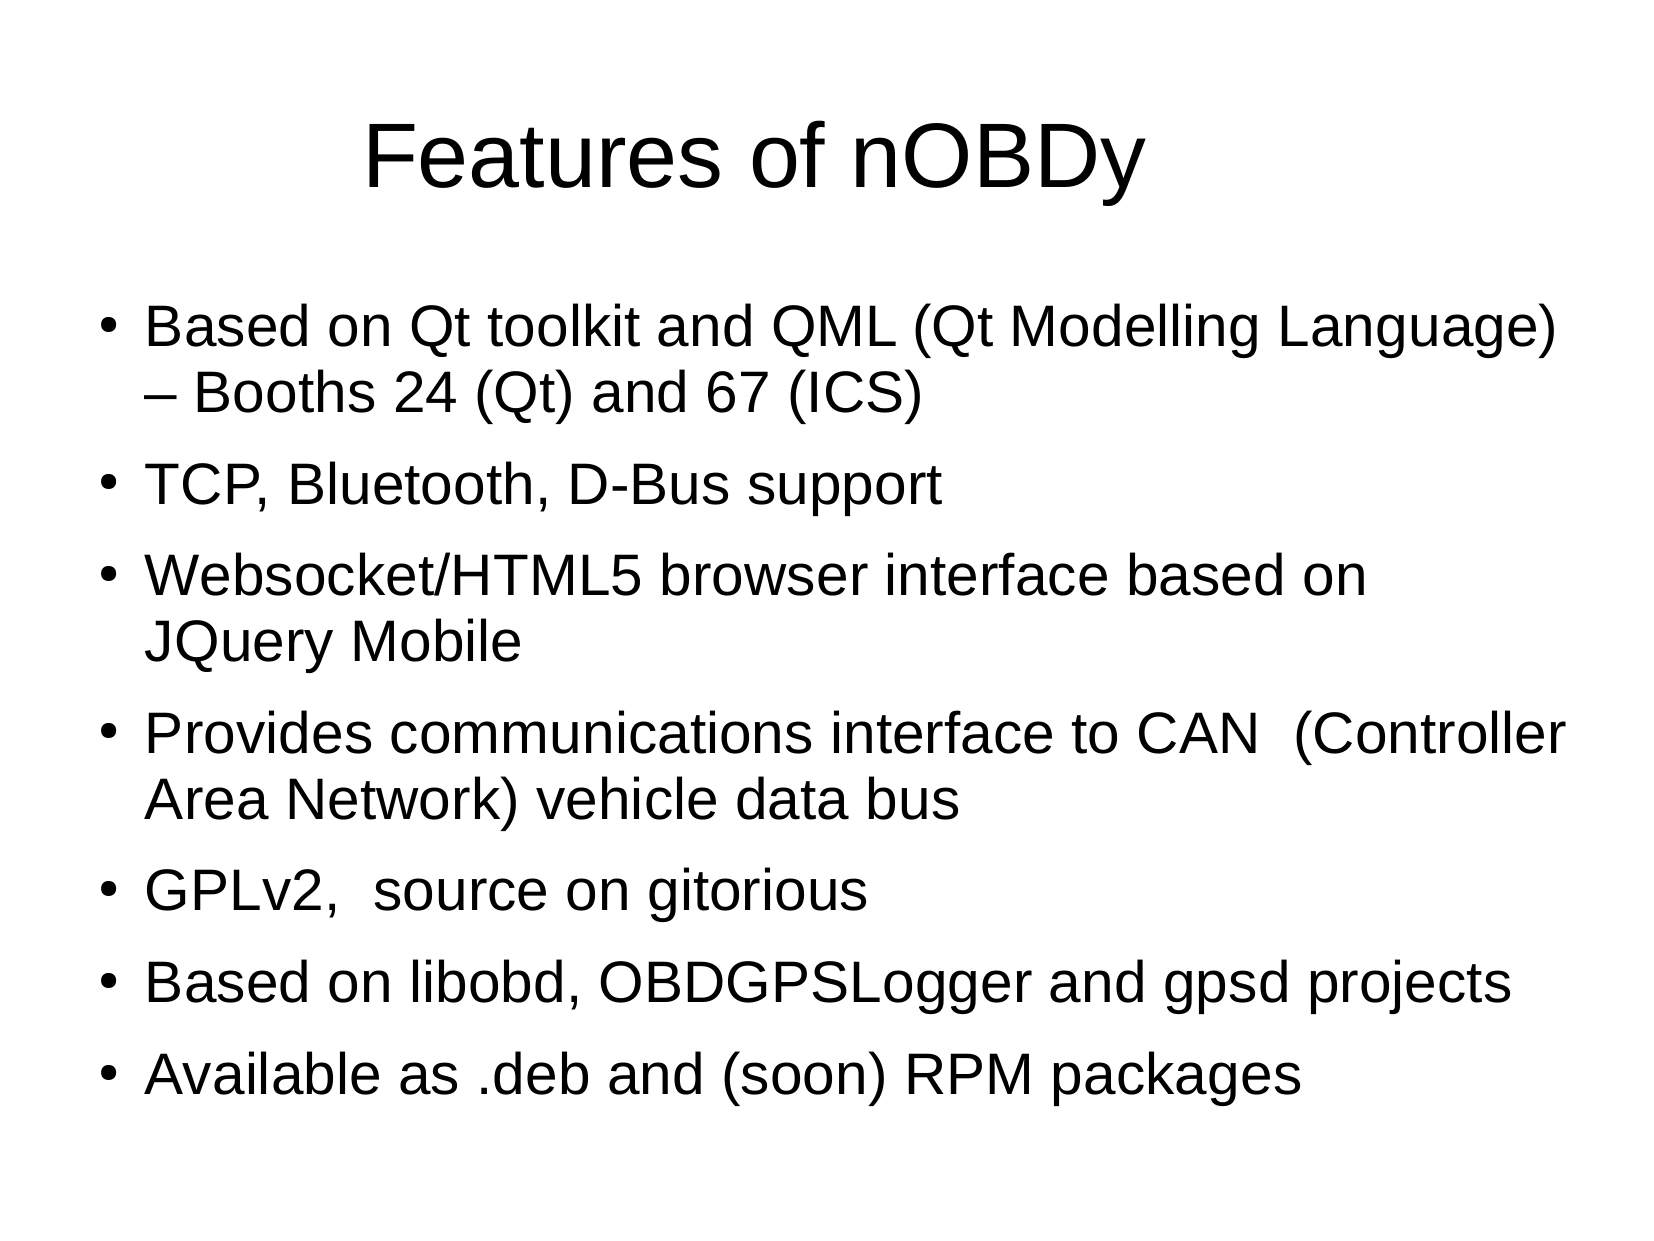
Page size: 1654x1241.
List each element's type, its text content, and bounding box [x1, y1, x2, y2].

list Based on Qt toolkit and QML (Qt Modelling Language) – Booths 24 (Qt) and 67 (ICS) TCP, Bluetooth, D-Bus support Websocket/HTML5 browser interface based on JQuery Mobile Provides communications interface to CAN (Controller Area Network) vehicle data bus GPLv2, source on gitorious Based on libobd, OBDGPSLogger and gpsd projects Available as .deb and (soon) RPM packages [82, 293, 1571, 1112]
title Features of nOBDy [10, 52, 1499, 260]
